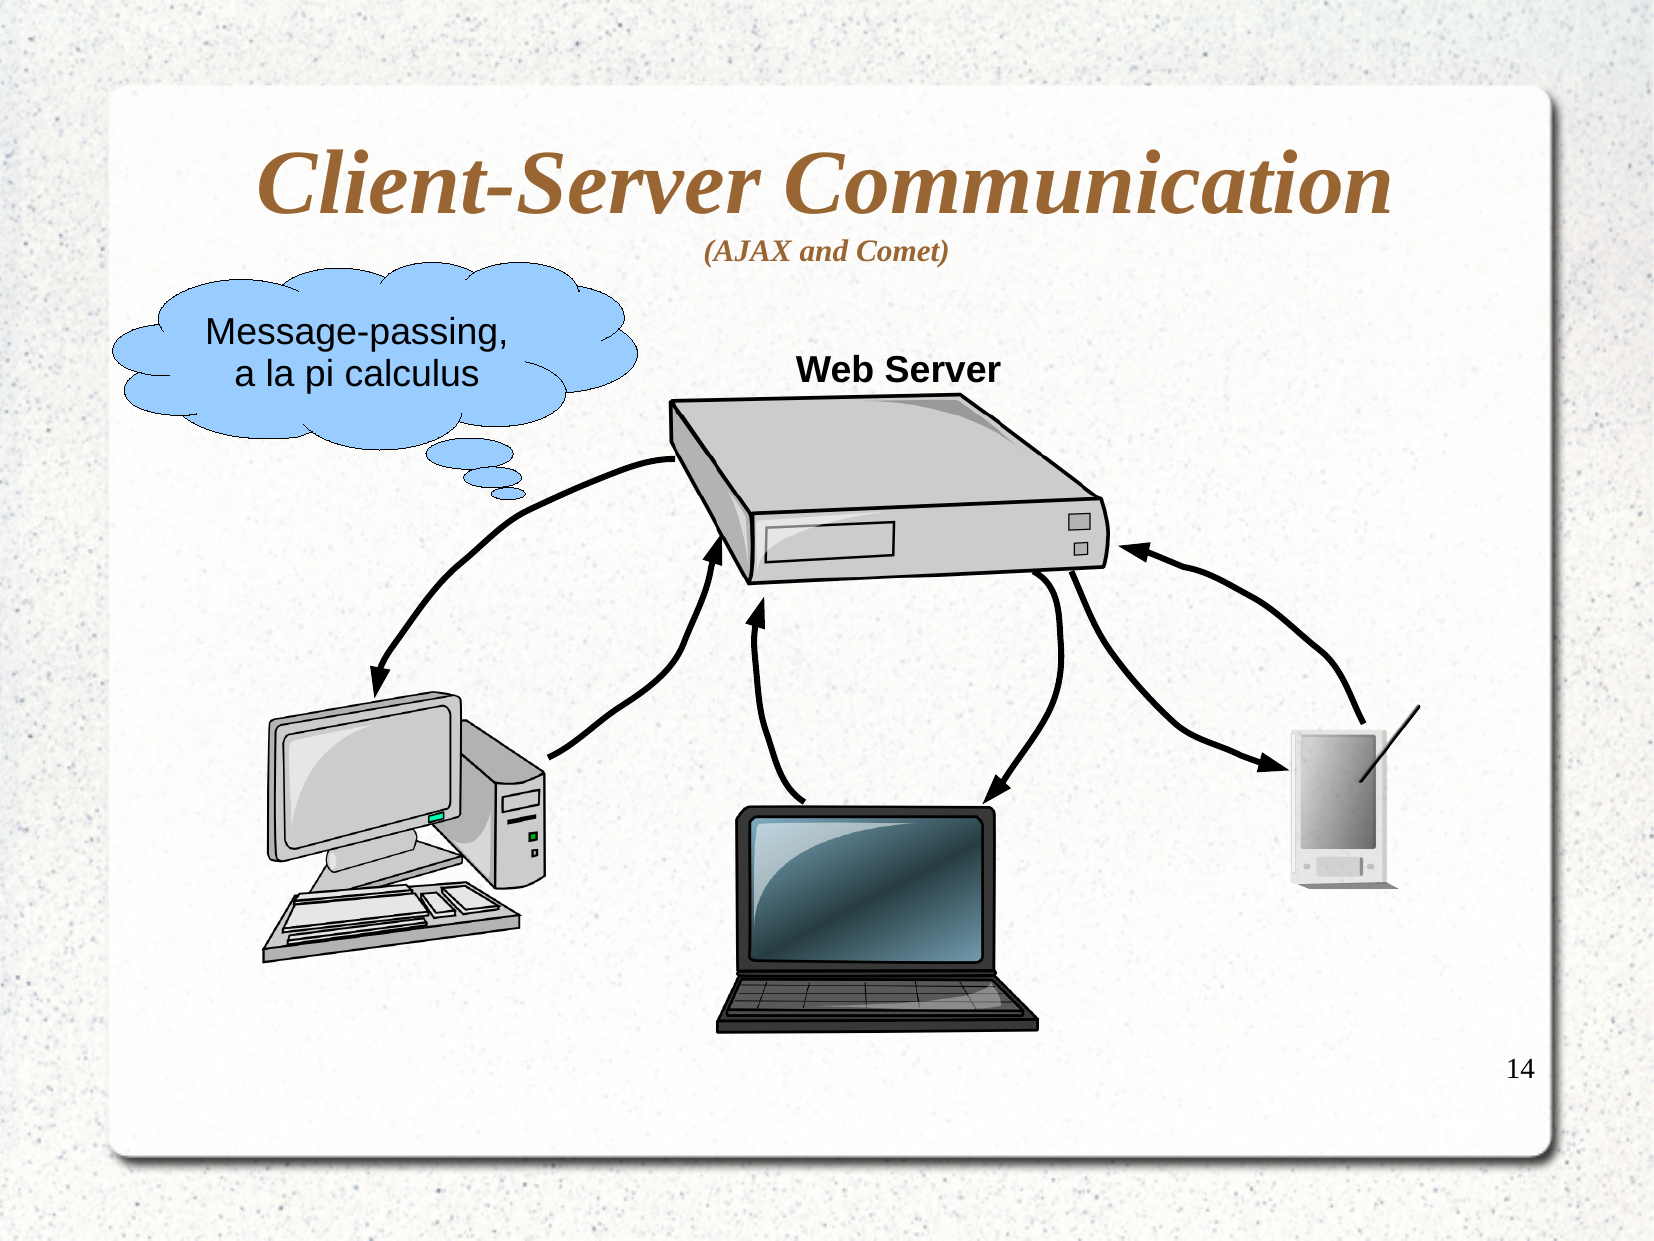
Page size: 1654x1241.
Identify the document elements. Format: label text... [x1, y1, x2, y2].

text_box Message-passing, a la pi calculus [112, 262, 638, 451]
picture [0, 0, 1654, 1241]
title Client-Server Communication (AJAX and Comet) [118, 104, 1536, 297]
text_box Web Server [781, 340, 1021, 405]
text_box Message-passing, a la pi calculus [425, 438, 526, 500]
